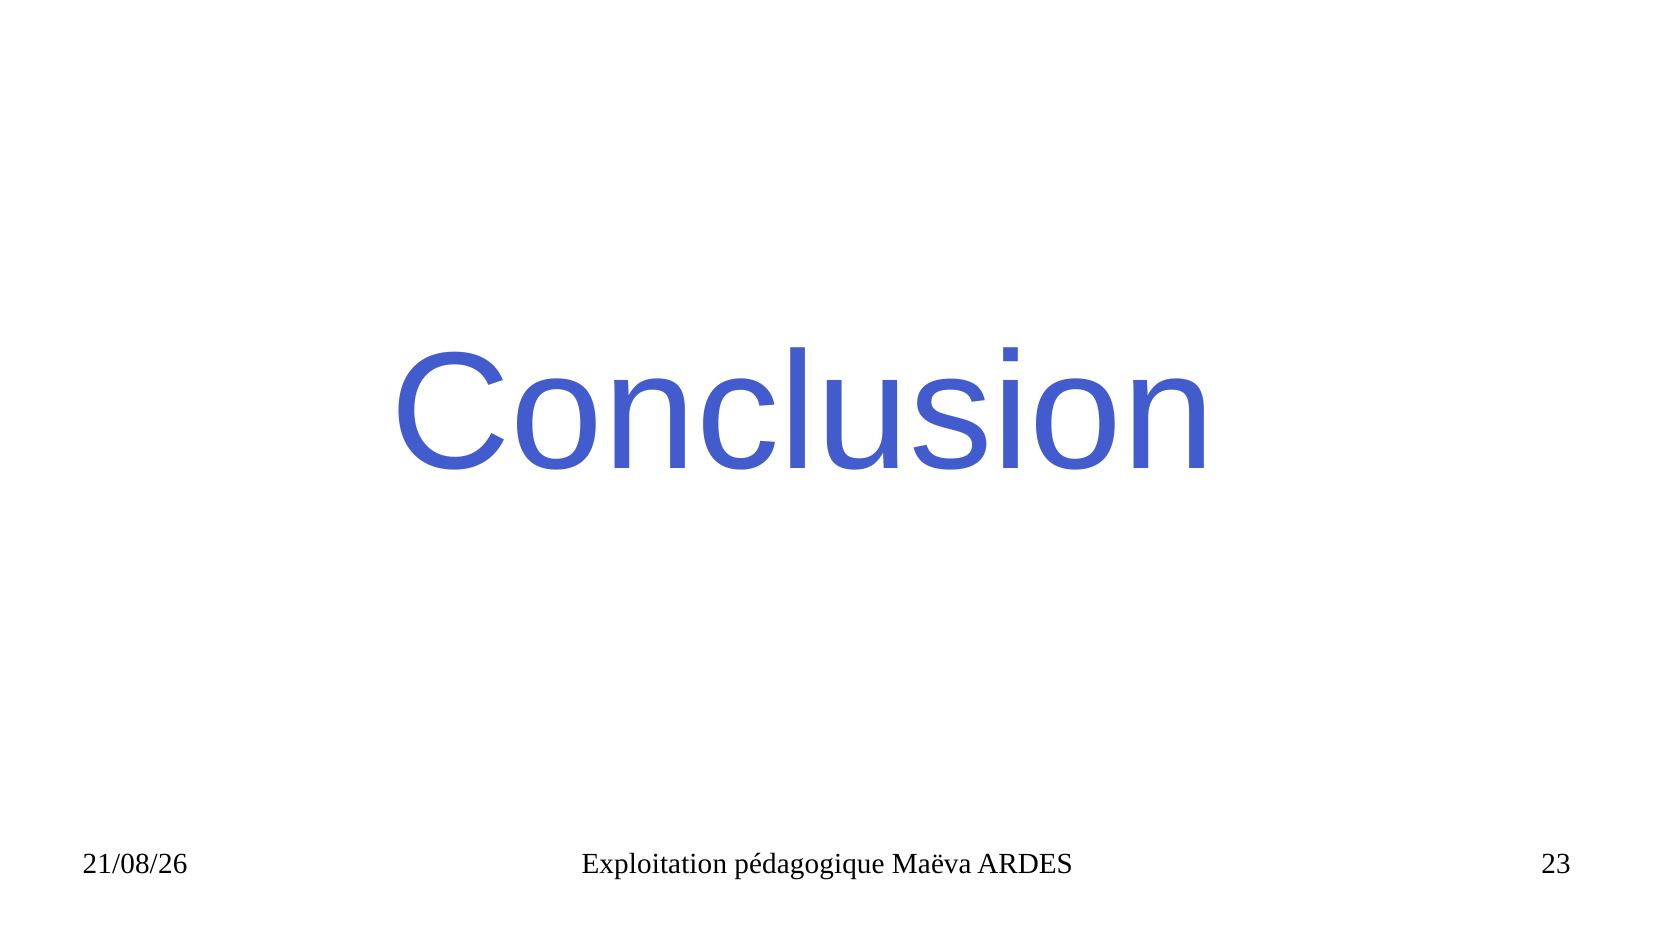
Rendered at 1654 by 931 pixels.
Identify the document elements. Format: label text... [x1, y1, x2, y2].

title Conclusion [59, 224, 1548, 597]
